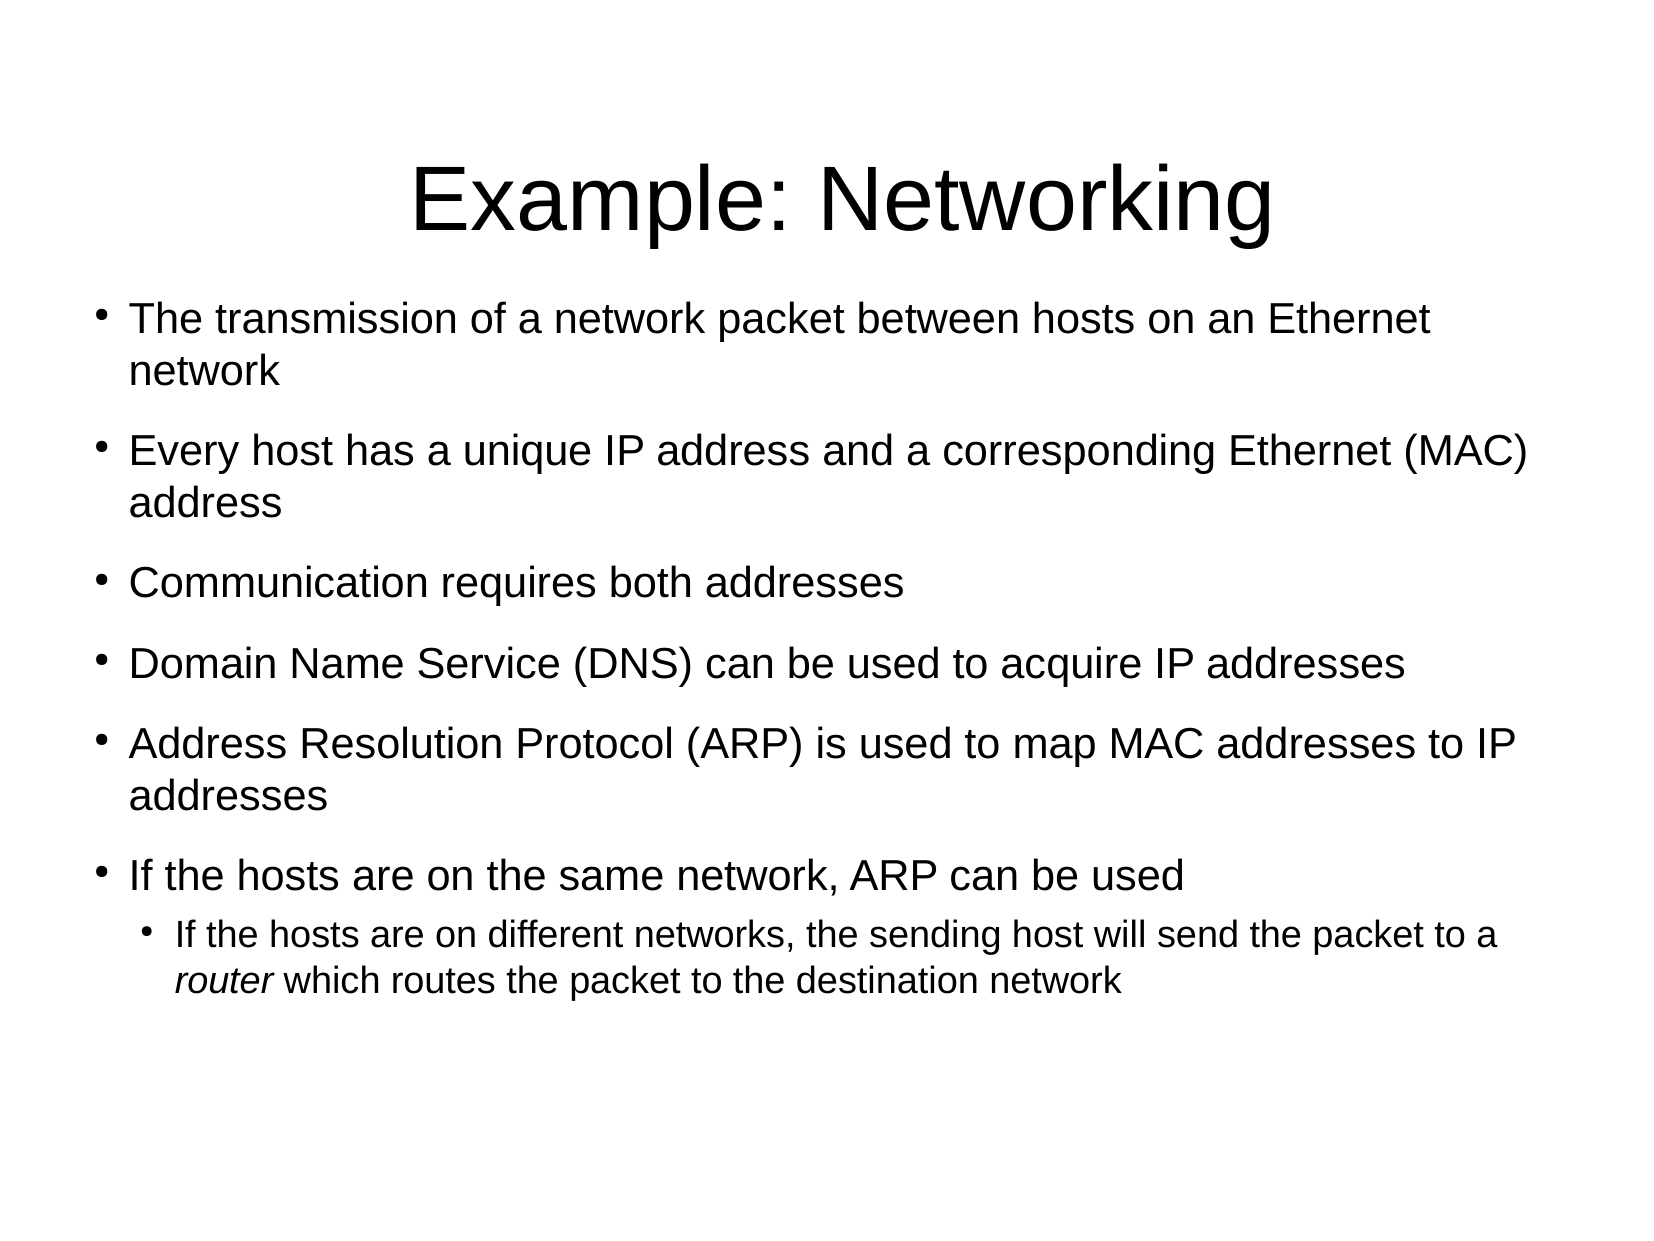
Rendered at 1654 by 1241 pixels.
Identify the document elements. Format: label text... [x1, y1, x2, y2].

title Example: Networking [82, 49, 1571, 257]
list The transmission of a network packet between hosts on an Ethernet network Every host has a unique IP address and a corresponding Ethernet (MAC) address Communication requires both addresses Domain Name Service (DNS) can be used to acquire IP addresses Address Resolution Protocol (ARP) is used to map MAC addresses to IP addresses If the hosts are on the same network, ARP can be used If the hosts are on different networks, the sending host will send the packet to a router which routes the packet to the destination network [82, 290, 1571, 1010]
